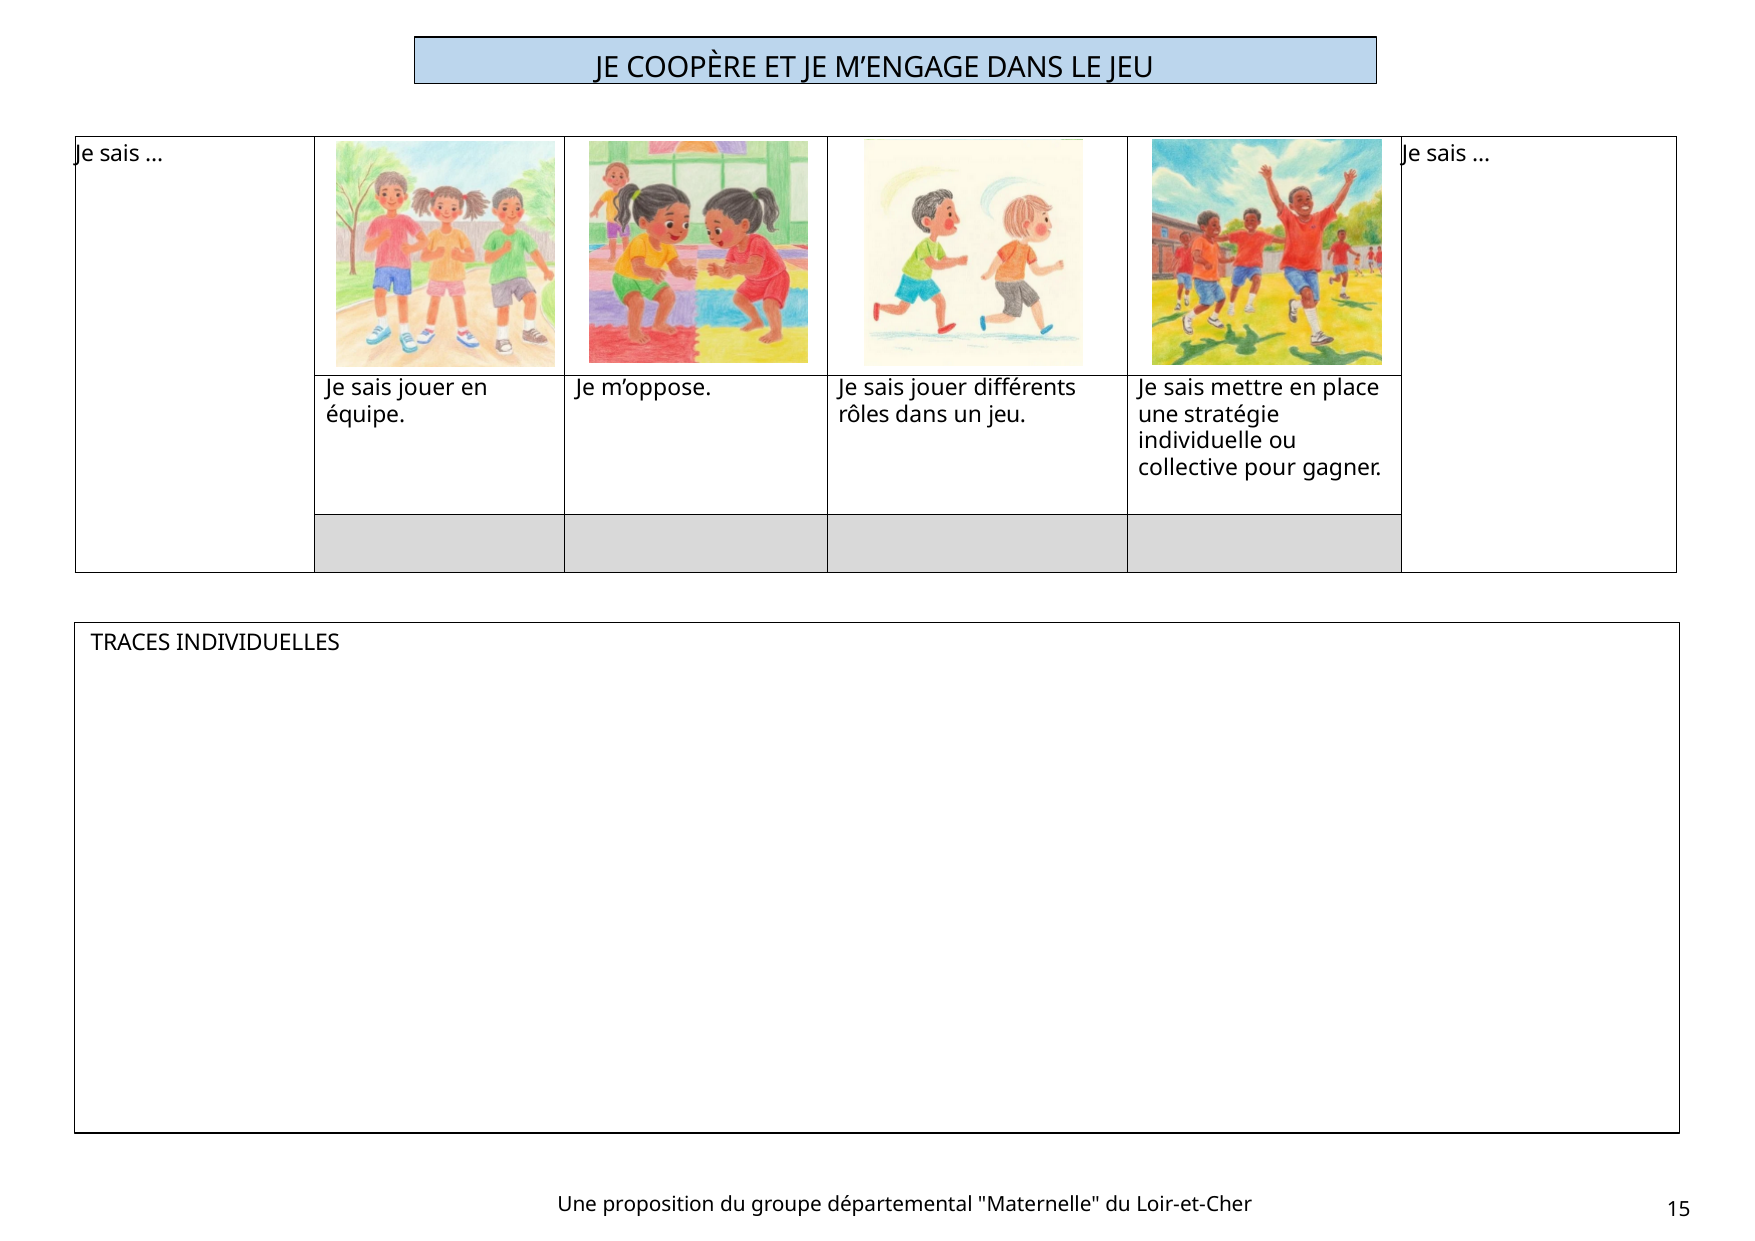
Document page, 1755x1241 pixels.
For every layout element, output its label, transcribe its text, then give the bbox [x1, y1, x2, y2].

text_box Une proposition du groupe départemental "Maternelle" du Loir-et-Cher [542, 1182, 1307, 1223]
table_header [1128, 137, 1401, 375]
table_header [828, 137, 1127, 375]
table_cell [565, 515, 827, 572]
table_cell [1128, 515, 1401, 572]
table_cell Je m’oppose. [565, 376, 827, 514]
text_box JE COOPÈRE ET JE M’ENGAGE DANS LE JEU [414, 36, 1377, 84]
picture [336, 141, 555, 367]
text_box TRACES INDIVIDUELLES [74, 622, 1680, 1133]
picture [864, 139, 1083, 366]
table_cell Je sais mettre en place une stratégie individuelle ou collective pour gagner. [1128, 376, 1401, 514]
table_cell [828, 515, 1127, 572]
table_cell Je sais jouer en équipe. [315, 376, 564, 514]
table_header Je sais … [1402, 137, 1676, 572]
table_header Je sais … [76, 137, 314, 572]
picture [1152, 139, 1382, 365]
text_box 15 [1652, 1188, 1729, 1228]
table_header [315, 137, 564, 375]
table_cell [315, 515, 564, 572]
picture [589, 141, 808, 363]
table_cell Je sais jouer différents rôles dans un jeu. [828, 376, 1127, 514]
table_header [565, 137, 827, 375]
